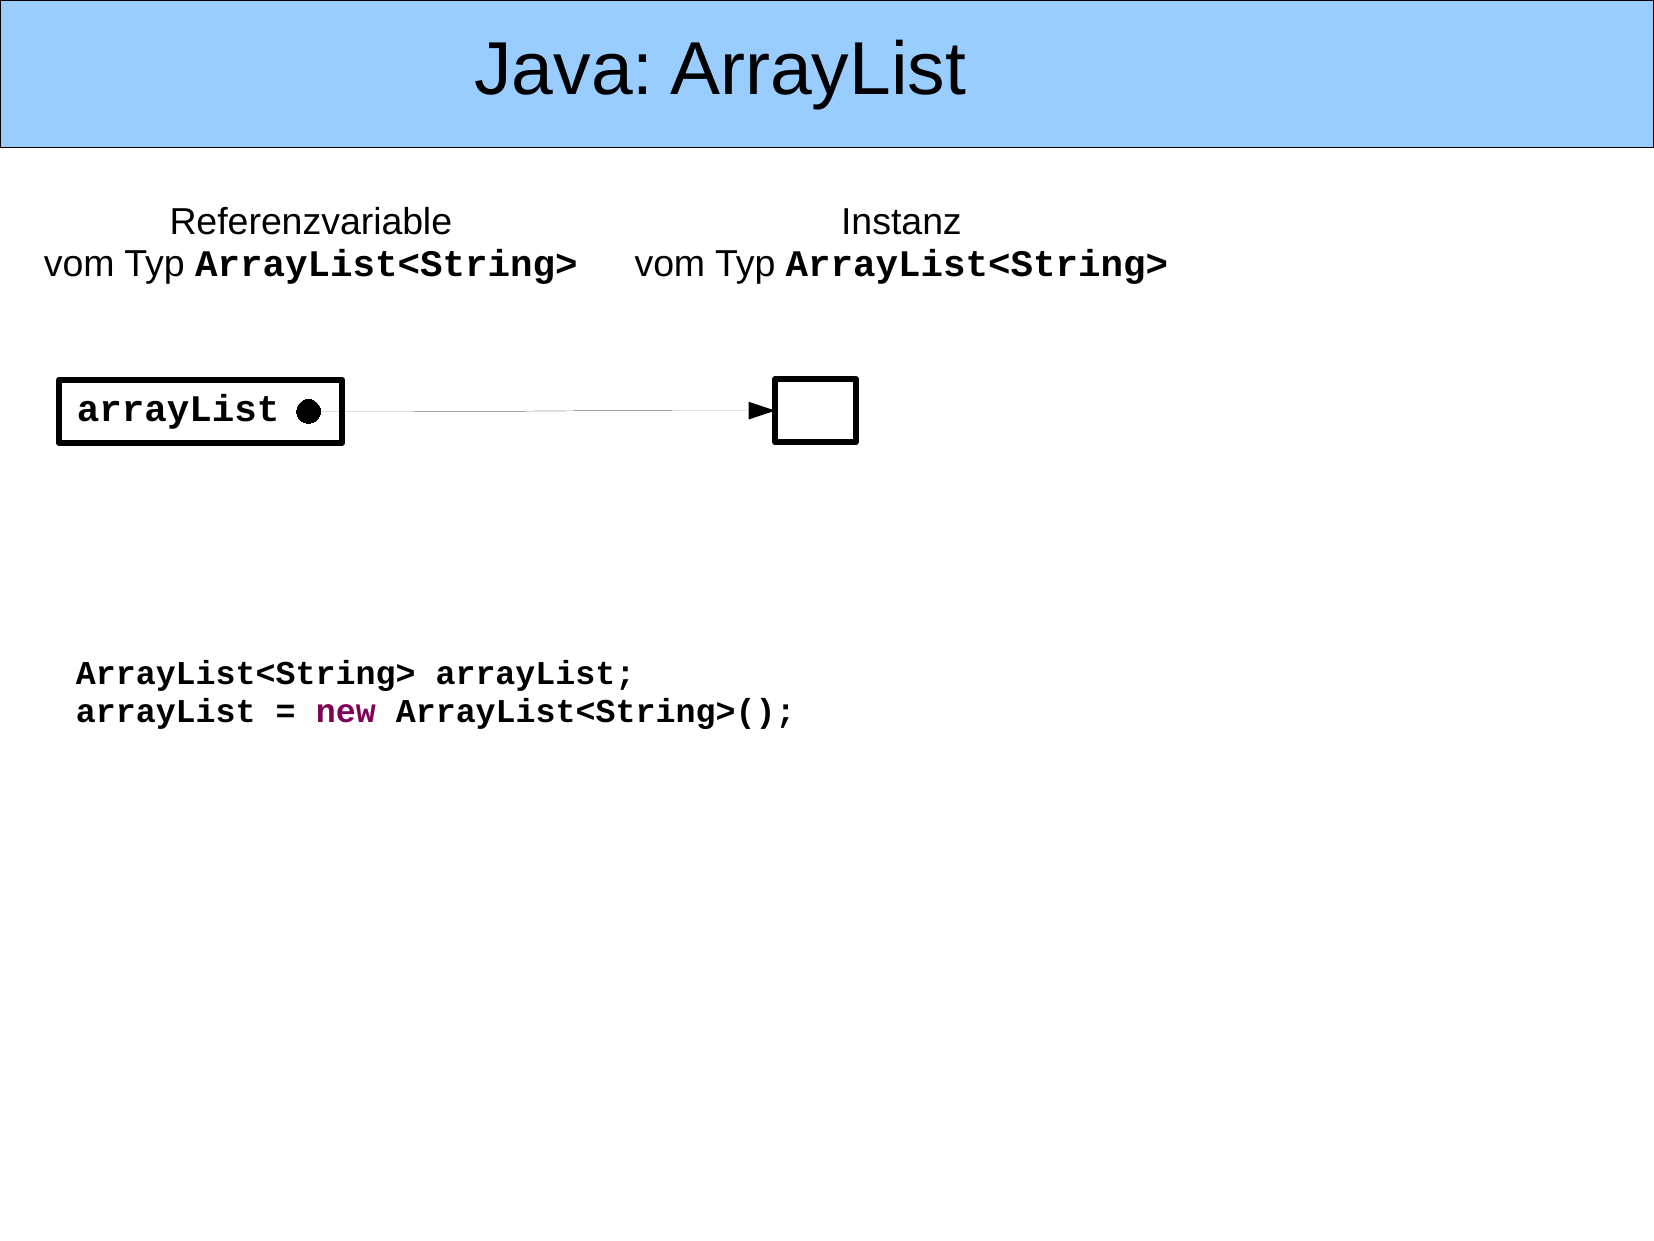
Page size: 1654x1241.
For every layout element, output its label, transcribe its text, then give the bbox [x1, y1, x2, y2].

text_box ArrayList<String> arrayList; arrayList = new ArrayList<String>(); [61, 649, 811, 815]
text_box arrayList [59, 379, 343, 443]
text_box Instanz vom Typ ArrayList<String> [619, 193, 1182, 296]
text_box [775, 379, 856, 443]
text_box Java: ArrayList [459, 19, 982, 119]
text_box [296, 399, 321, 424]
text_box [0, 0, 1654, 148]
text_box Referenzvariable vom Typ ArrayList<String> [29, 193, 591, 296]
